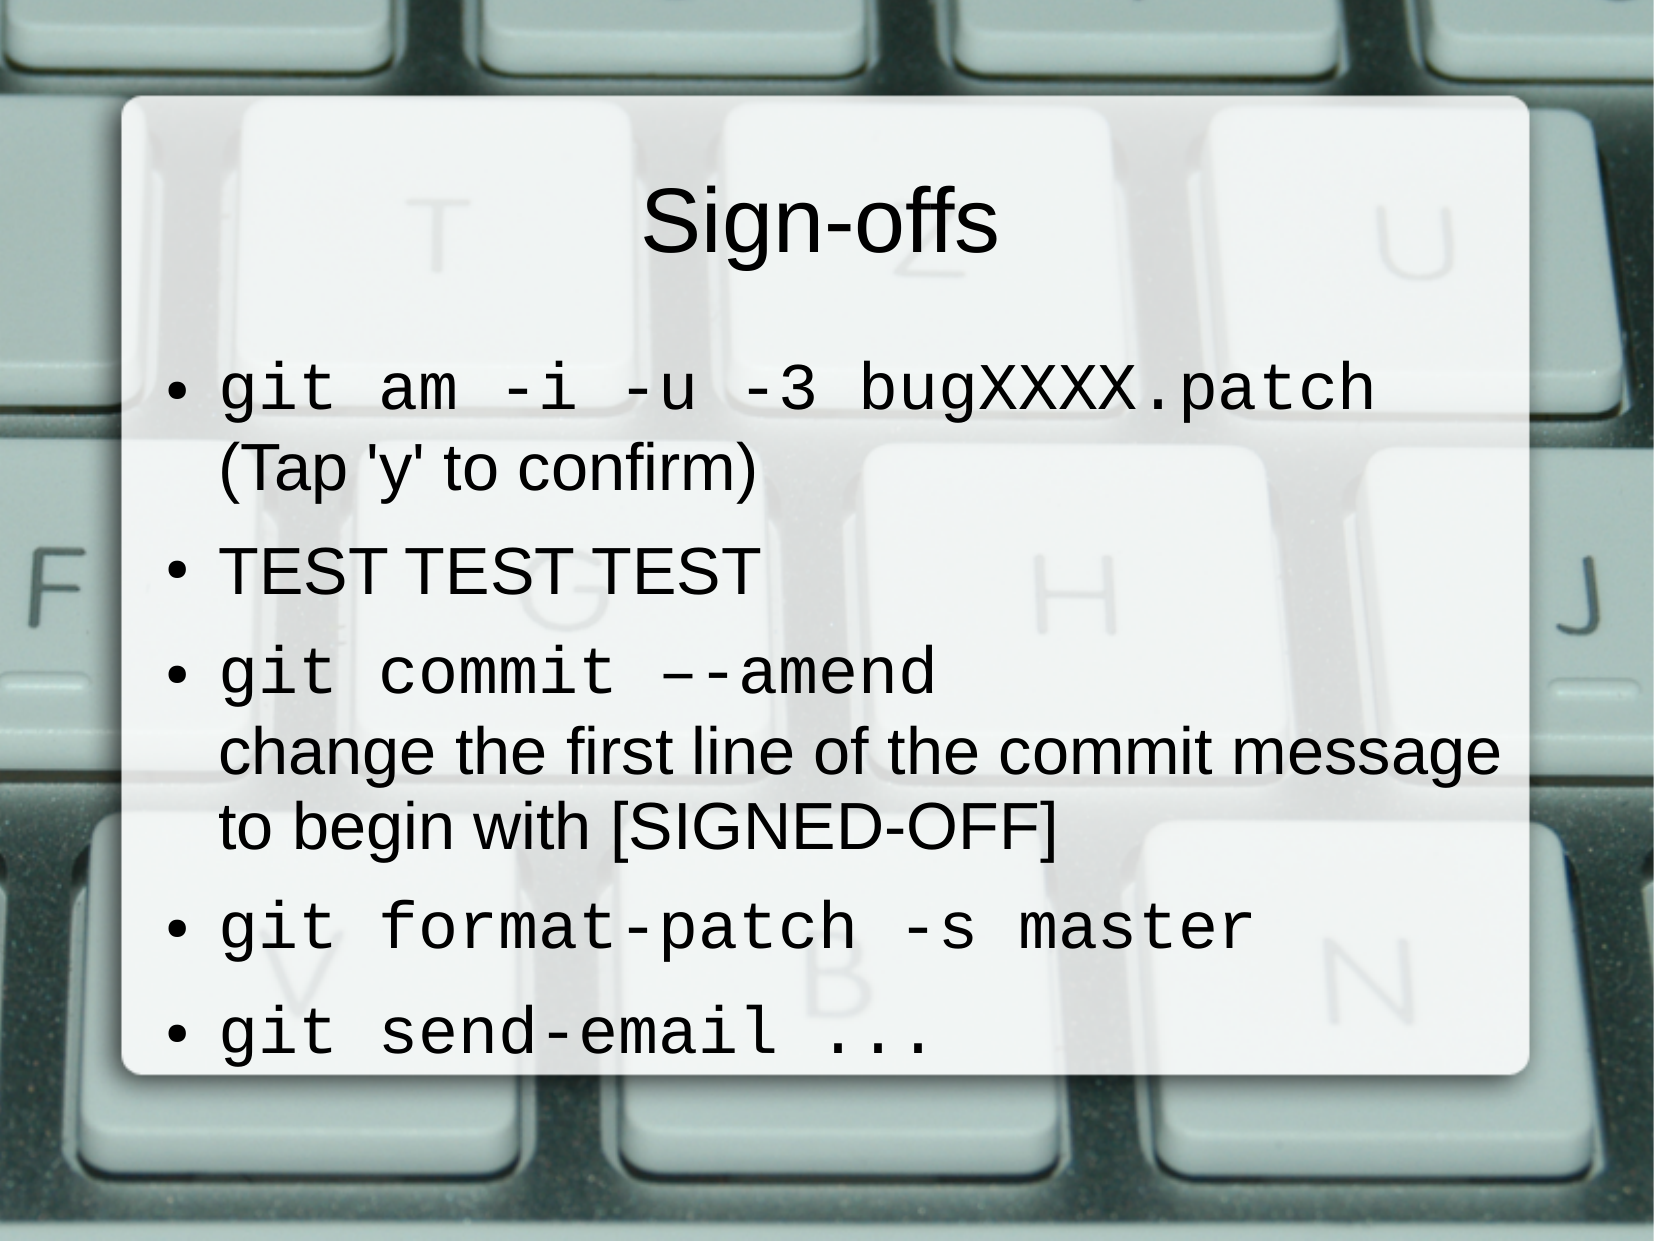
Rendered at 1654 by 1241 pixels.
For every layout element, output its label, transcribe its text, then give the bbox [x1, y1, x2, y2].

picture [0, 0, 1654, 1241]
title Sign-offs [135, 117, 1506, 325]
list git am -i -u -3 bugXXXX.patch (Tap 'y' to confirm) TEST TEST TEST git commit –-amend change the first line of the commit message to begin with [SIGNED-OFF] git format-patch -s master git send-email ... [147, 354, 1506, 1173]
